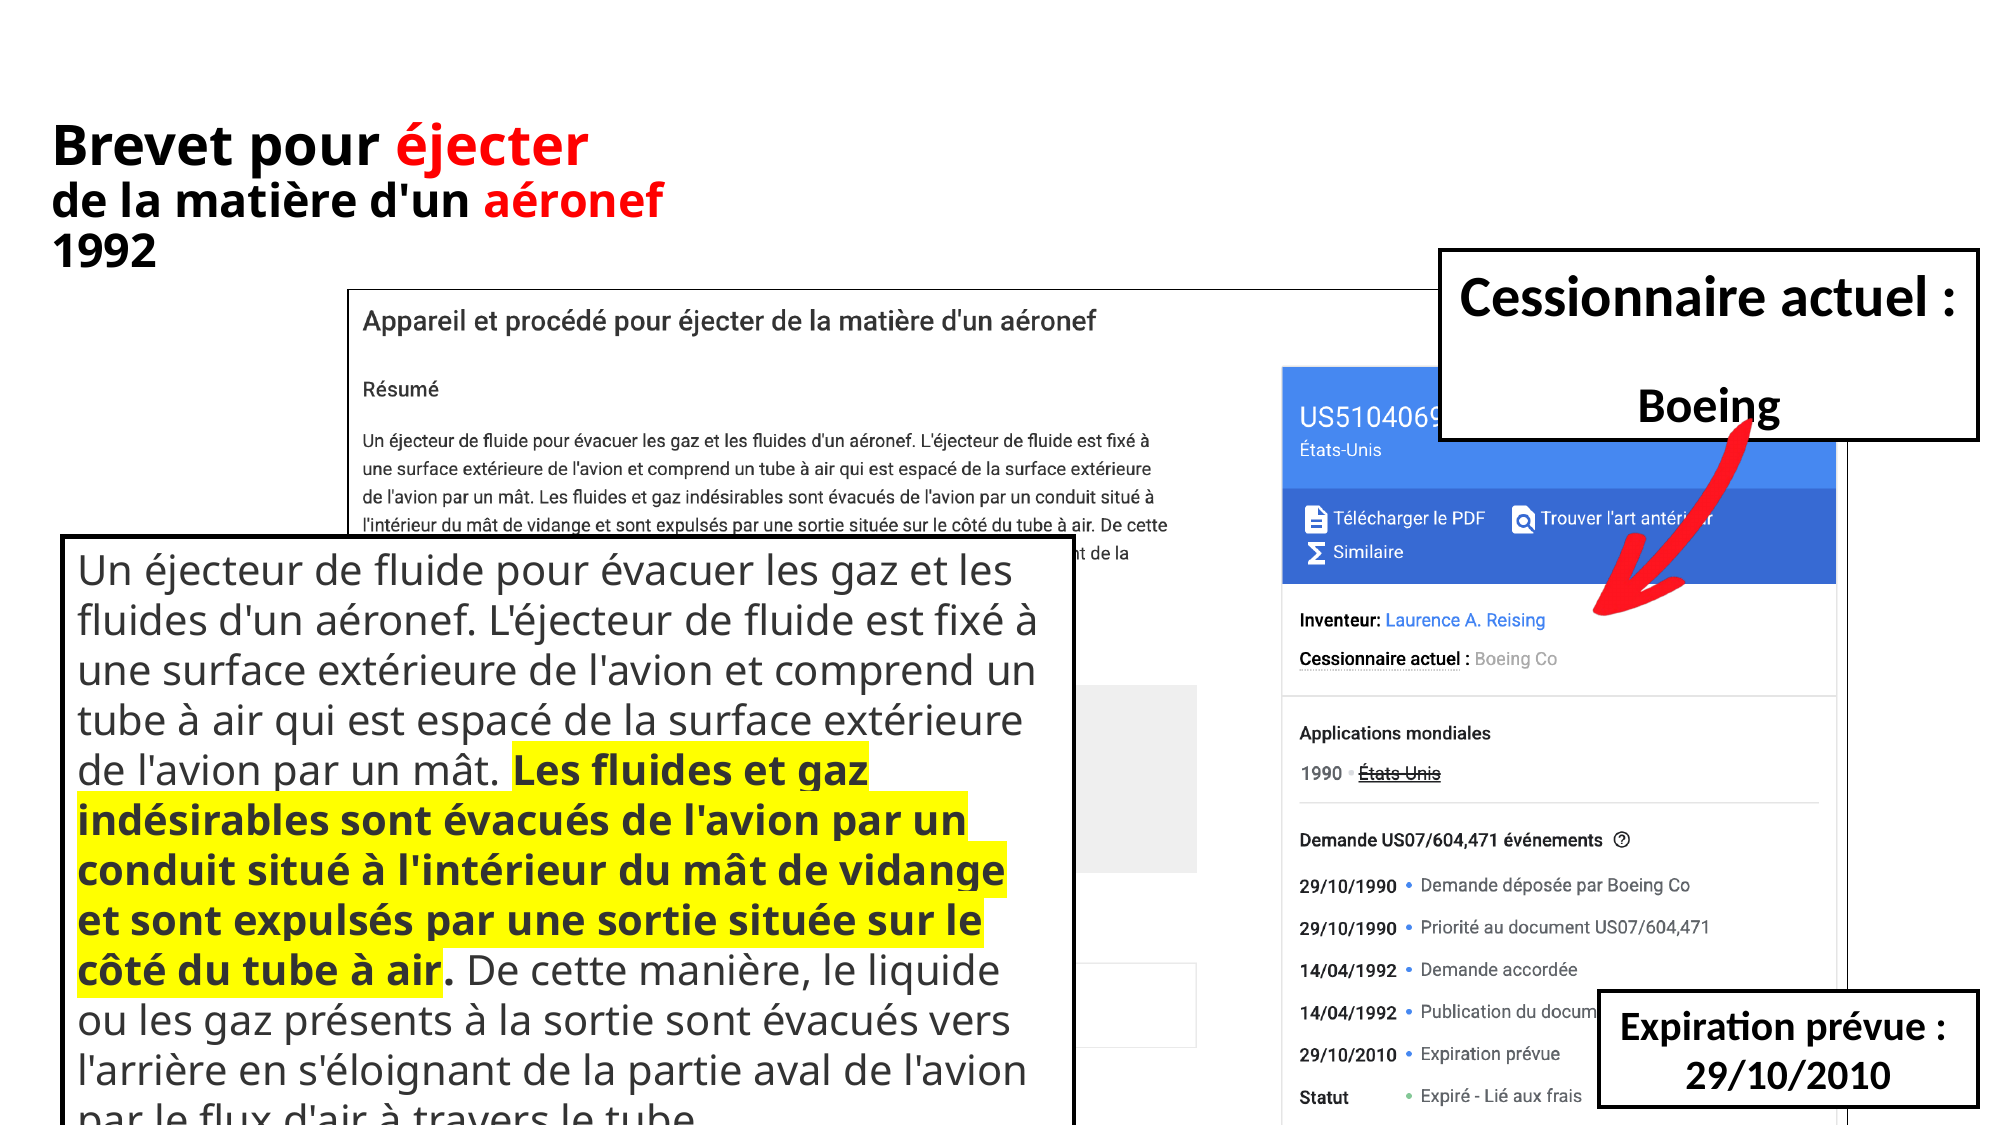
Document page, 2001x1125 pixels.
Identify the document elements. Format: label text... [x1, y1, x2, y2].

text_box Cessionnaire actuel : Boeing [1440, 250, 1979, 397]
text_box Un éjecteur de fluide pour évacuer les gaz et les fluides d'un aéronef. L'éjecteur de fluide est fixé à une surface extérieure de l'avion et comprend un tube à air qui est espacé de la surface extérieure de l'avion par un mât. Les fluides et gaz indésirables sont évacués de l'avion par un conduit situé à l'intérieur du mât de vidange et sont expulsés par une sortie située sur le côté du tube à air. De cette manière, le liquide ou les gaz présents à la sortie sont évacués vers l'arrière en s'éloignant de la partie aval de l'avion par le flux d'air à travers le tube. [62, 536, 1074, 1107]
title Brevet pour éjecter de la matière d'un aéronef 1992 [36, 108, 2000, 286]
picture [348, 290, 1894, 1125]
text_box Expiration prévue : 29/10/2010 [1598, 990, 1979, 1107]
